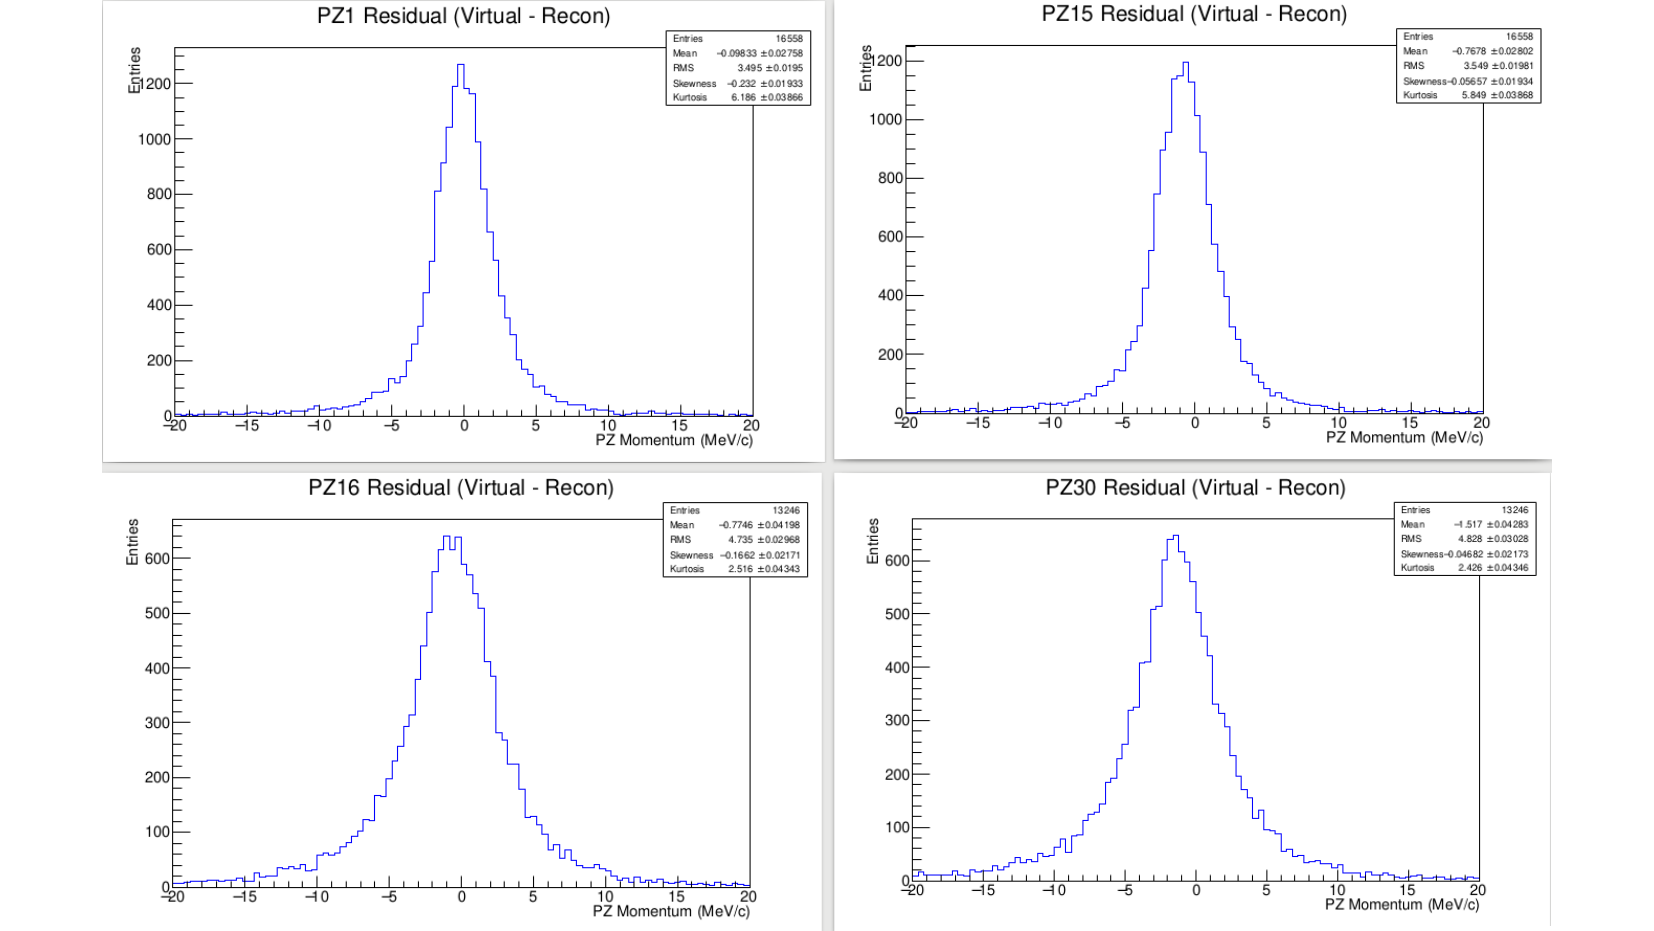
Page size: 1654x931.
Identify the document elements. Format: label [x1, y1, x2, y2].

picture [102, 0, 1552, 931]
